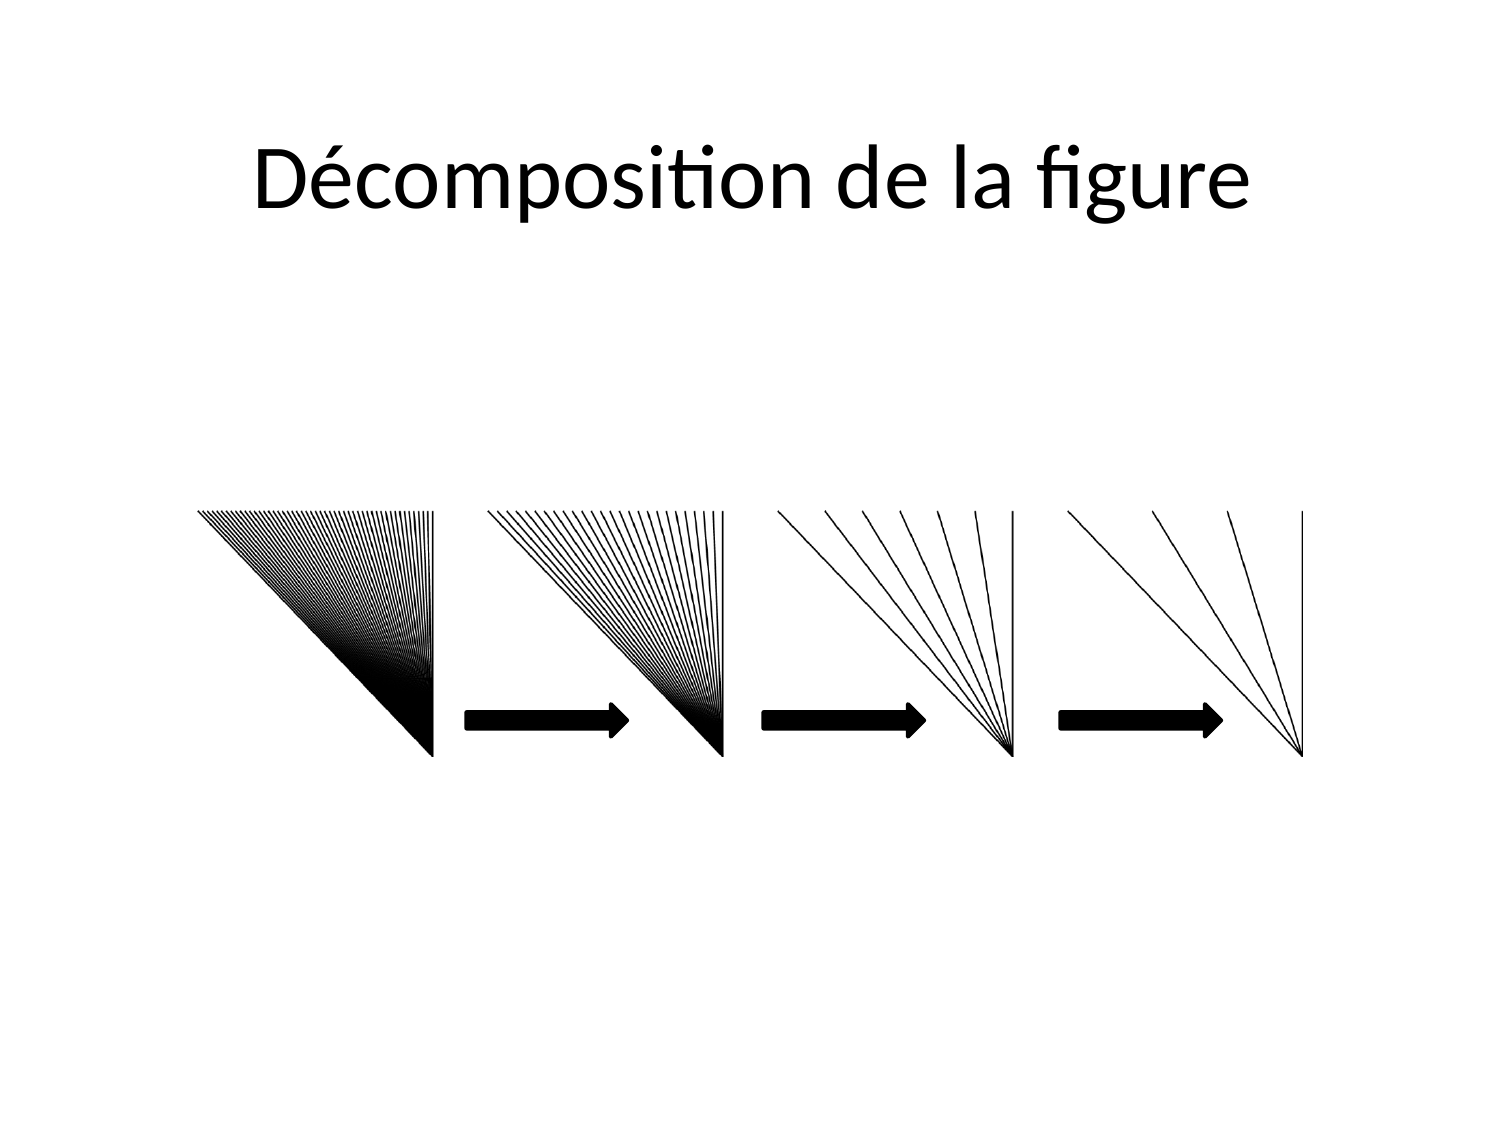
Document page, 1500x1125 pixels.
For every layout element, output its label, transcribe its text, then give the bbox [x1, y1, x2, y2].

text_box [466, 704, 628, 737]
title Décomposition de la figure [88, 78, 1439, 266]
text_box [1060, 704, 1222, 737]
picture [197, 510, 1303, 757]
text_box [763, 704, 925, 737]
